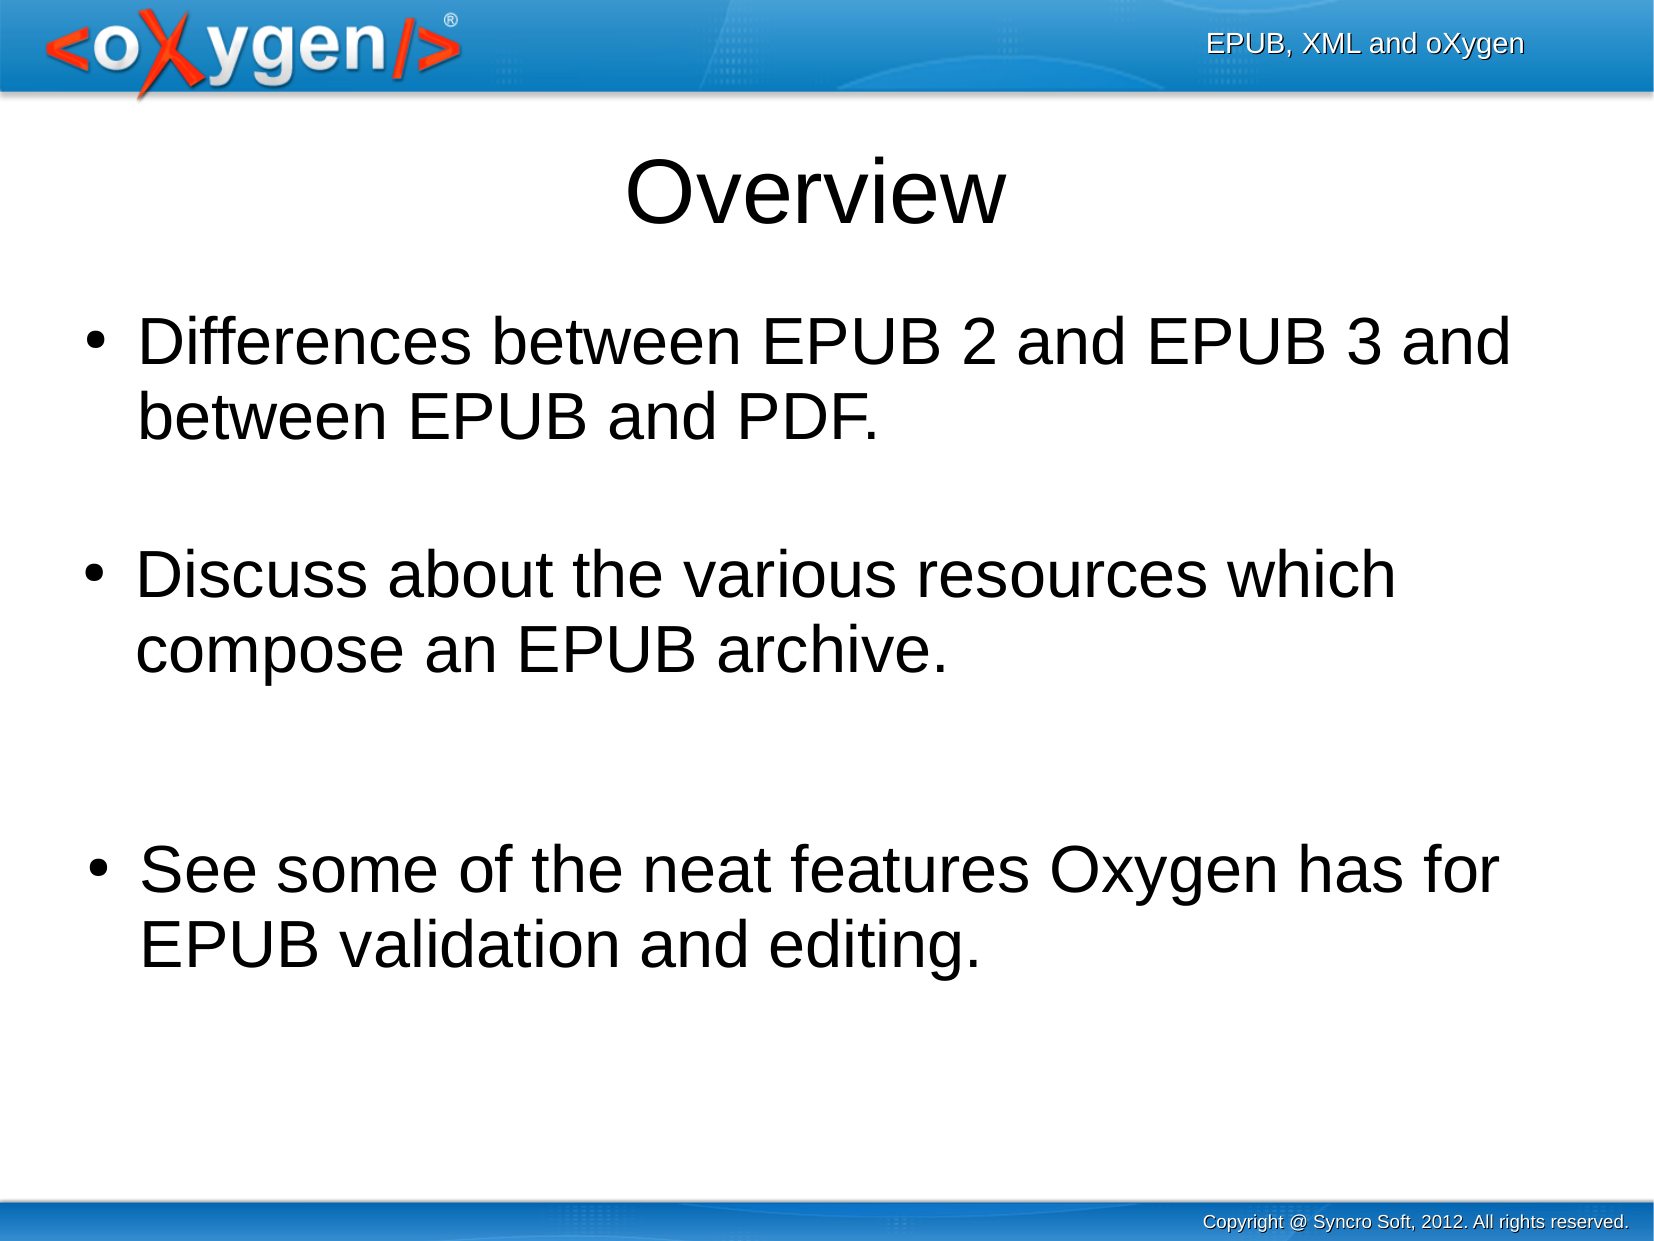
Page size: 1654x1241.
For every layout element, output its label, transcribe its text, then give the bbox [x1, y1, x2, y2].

picture [0, 0, 1654, 109]
list Discuss about the various resources which compose an EPUB archive. [64, 537, 1542, 735]
list Differences between EPUB 2 and EPUB 3 and between EPUB and PDF. [66, 303, 1544, 501]
picture [0, 1195, 1654, 1241]
list See some of the neat features Oxygen has for EPUB validation and editing. [68, 832, 1546, 1030]
title Overview [82, 78, 1550, 304]
